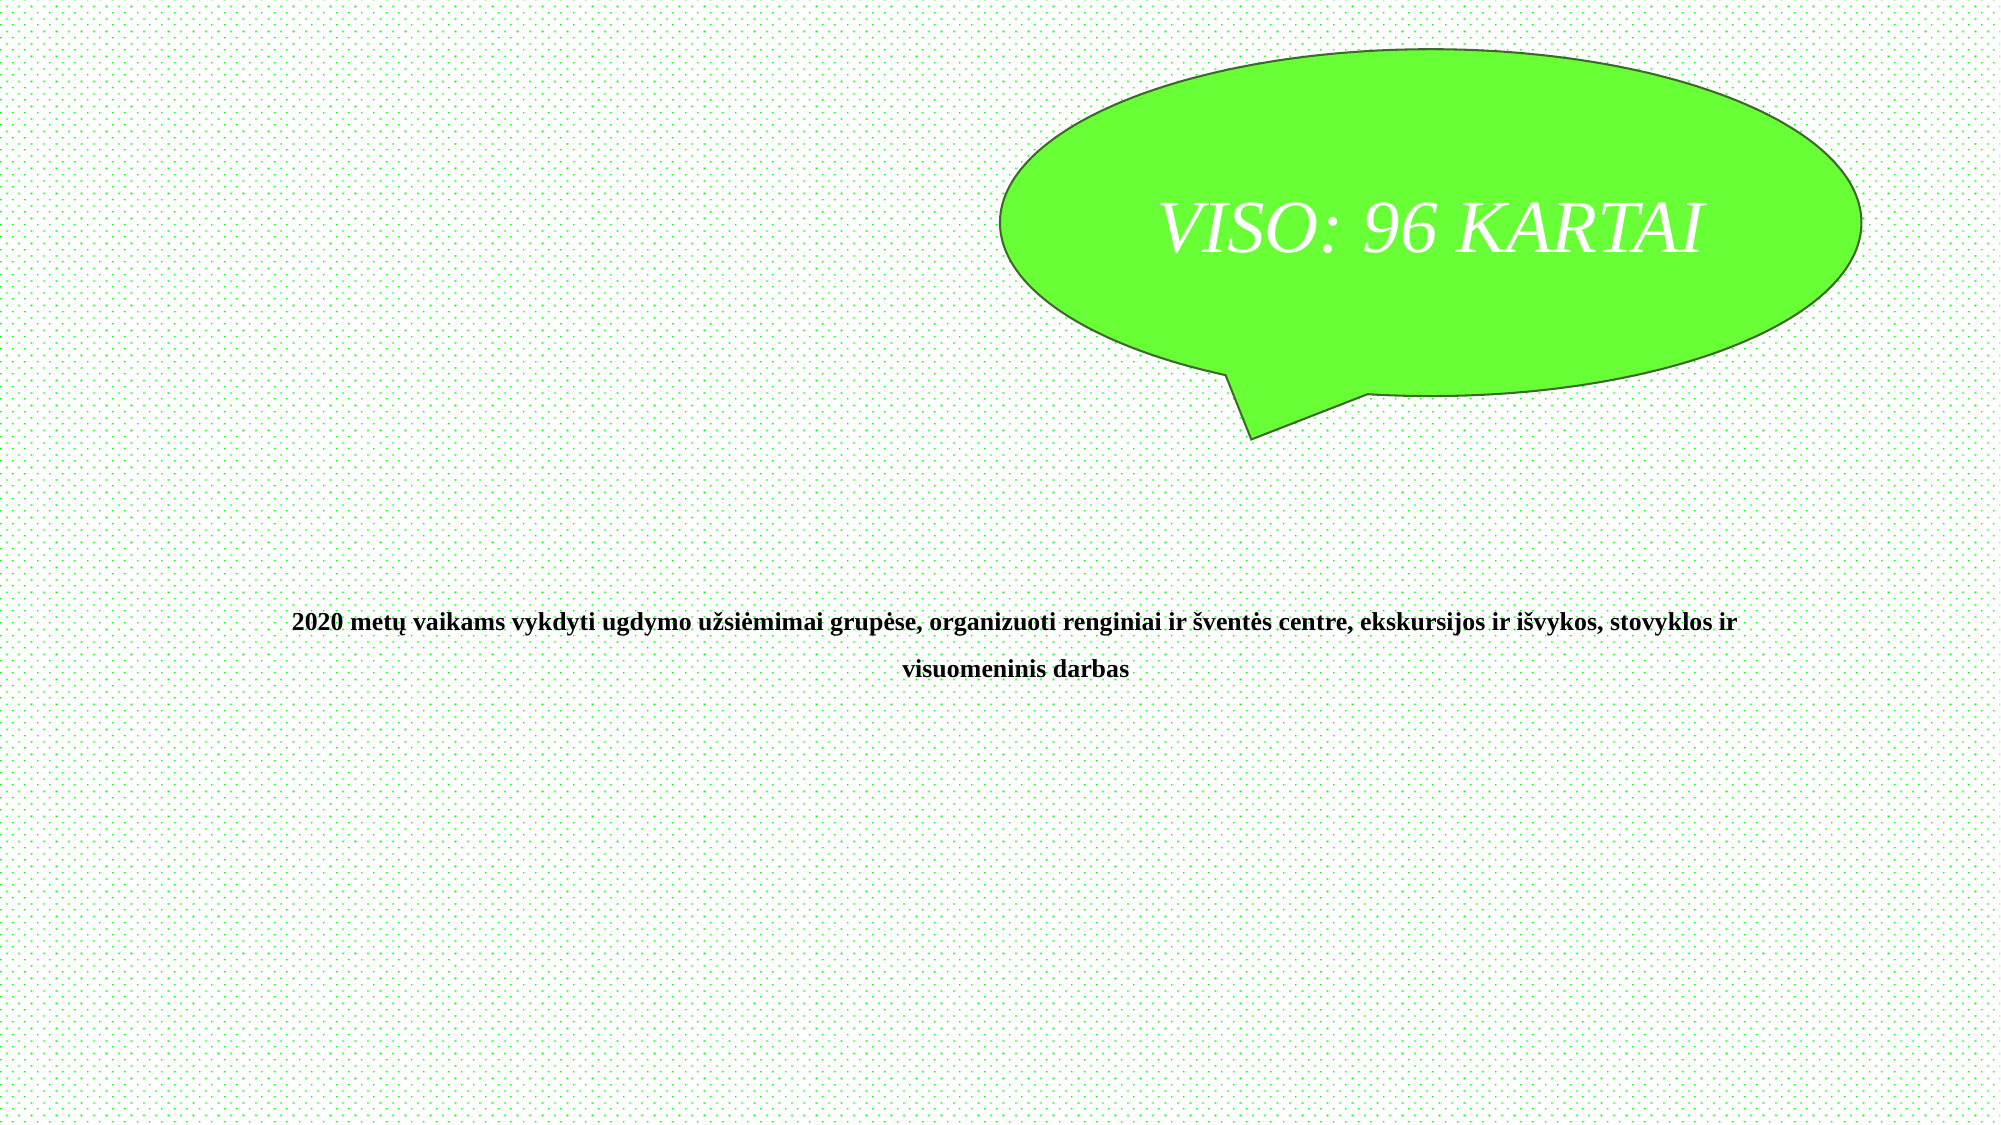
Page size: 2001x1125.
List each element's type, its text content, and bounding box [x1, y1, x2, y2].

title 2020 metų vaikams vykdyti ugdymo užsiėmimai grupėse, organizuoti renginiai ir šventės centre, ekskursijos ir išvykos, stovyklos ir visuomeninis darbas [174, 450, 1825, 727]
text_box VISO: 96 KARTAI [999, 49, 1862, 440]
